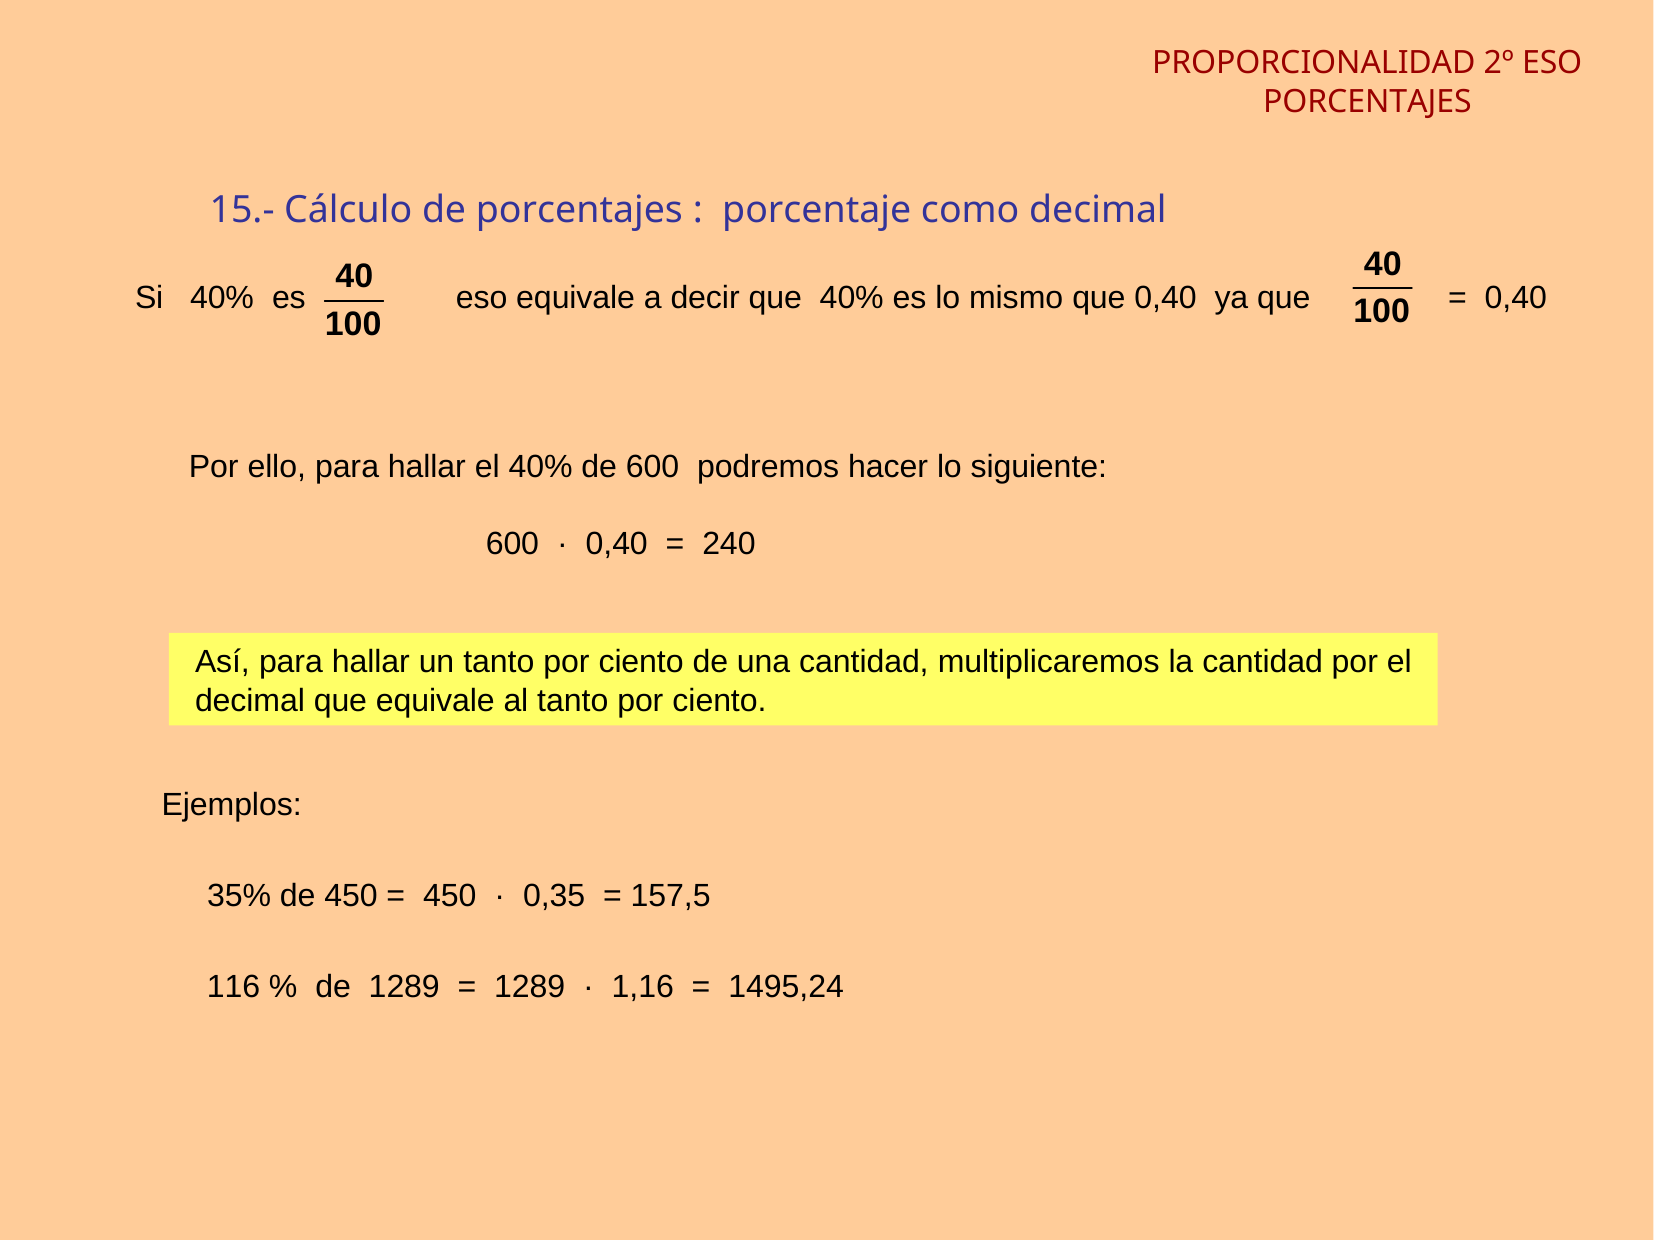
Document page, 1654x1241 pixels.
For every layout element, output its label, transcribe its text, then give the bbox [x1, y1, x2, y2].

text_box 15.- Cálculo de porcentajes : porcentaje como decimal [194, 177, 1183, 238]
text_box Ejemplos: [135, 775, 317, 830]
text_box Así, para hallar un tanto por ciento de una cantidad, multiplicaremos la cantidad por el decimal que equivale al tanto por ciento. [168, 632, 1438, 726]
text_box Por ello, para hallar el 40% de 600 podremos hacer lo siguiente: 600 · 0,40 = 240 [162, 437, 1124, 569]
chart [1347, 242, 1419, 331]
text_box 35% de 450 = 450 · 0,35 = 157,5 [180, 867, 727, 922]
text_box = 0,40 [1421, 268, 1563, 323]
text_box PROPORCIONALIDAD 2º ESO PORCENTAJES [1137, 34, 1598, 127]
text_box 116 % de 1289 = 1289 · 1,16 = 1495,24 [180, 958, 861, 1013]
chart [318, 255, 390, 344]
text_box eso equivale a decir que 40% es lo mismo que 0,40 ya que [429, 268, 1336, 323]
text_box Si 40% es [108, 268, 330, 323]
